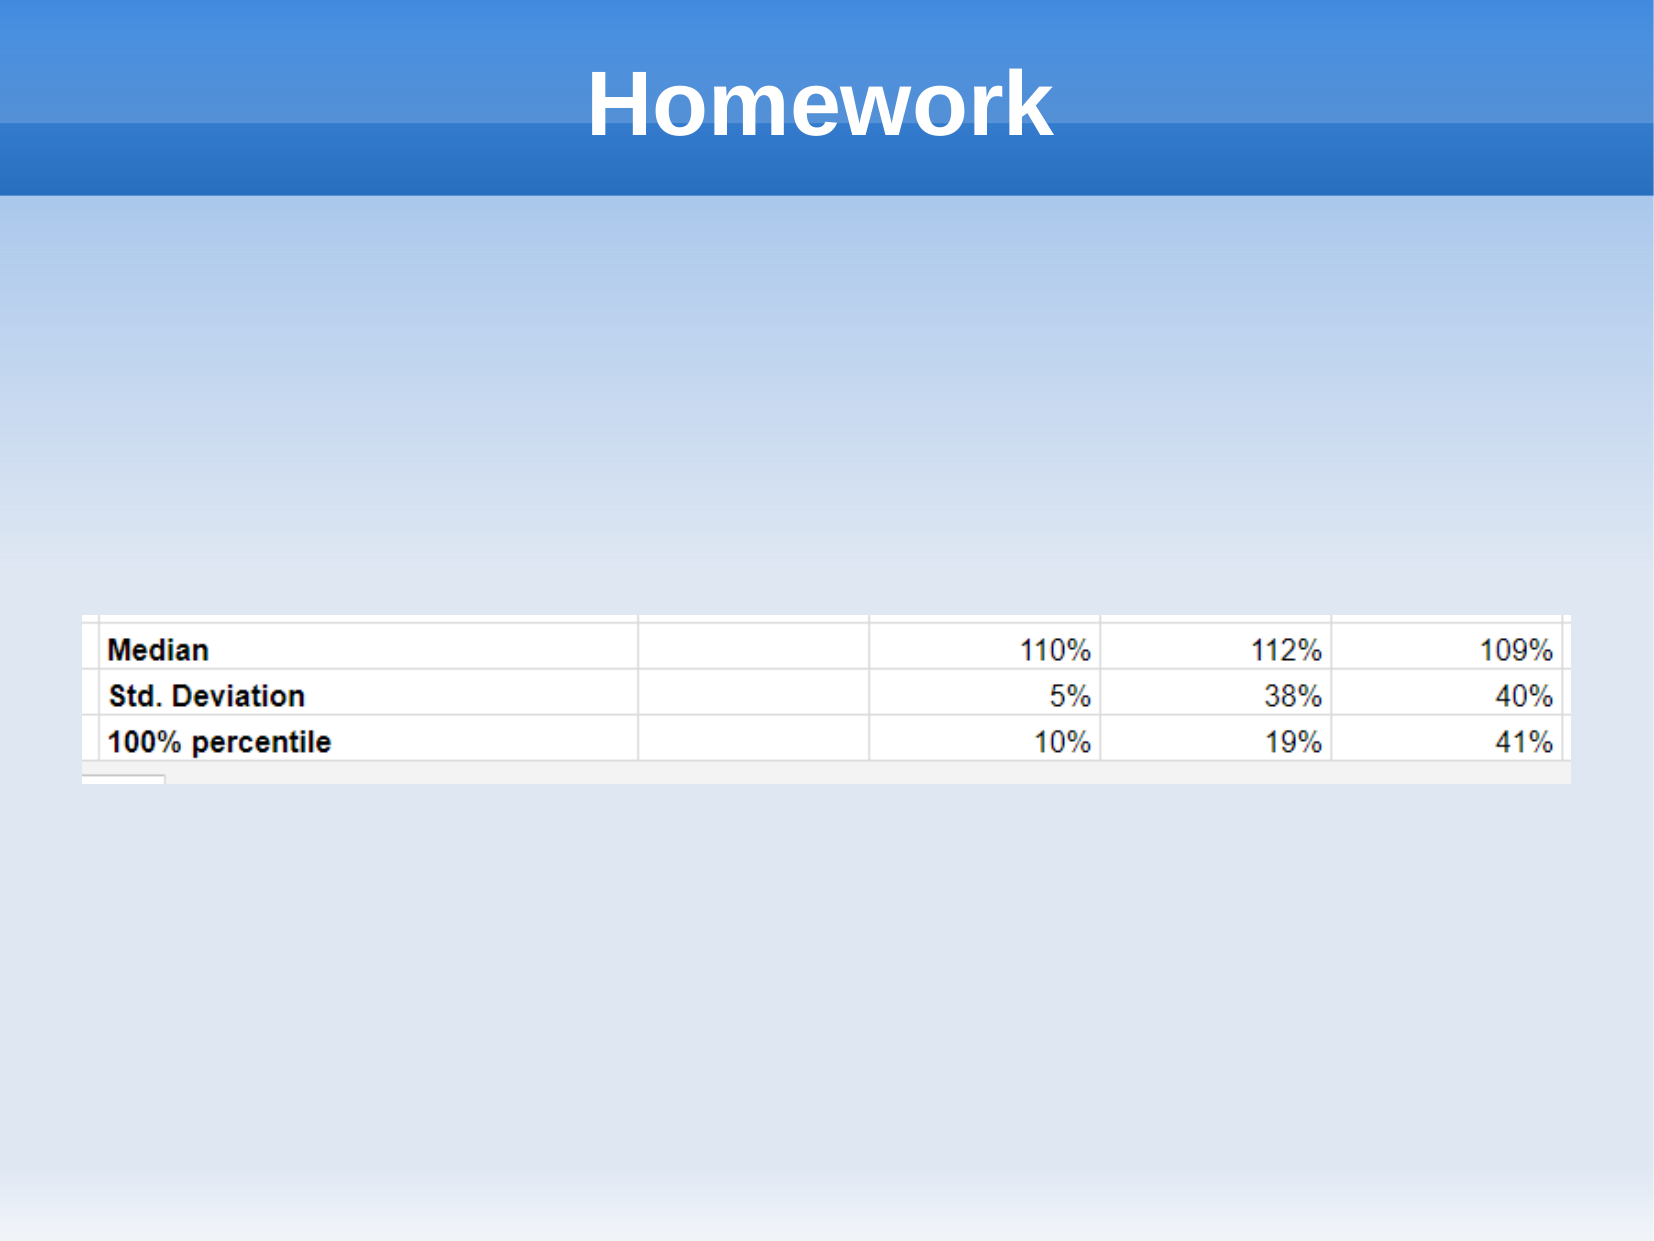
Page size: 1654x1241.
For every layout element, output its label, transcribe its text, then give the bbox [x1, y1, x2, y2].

picture [0, 0, 1654, 1241]
title Homework [76, 0, 1565, 208]
